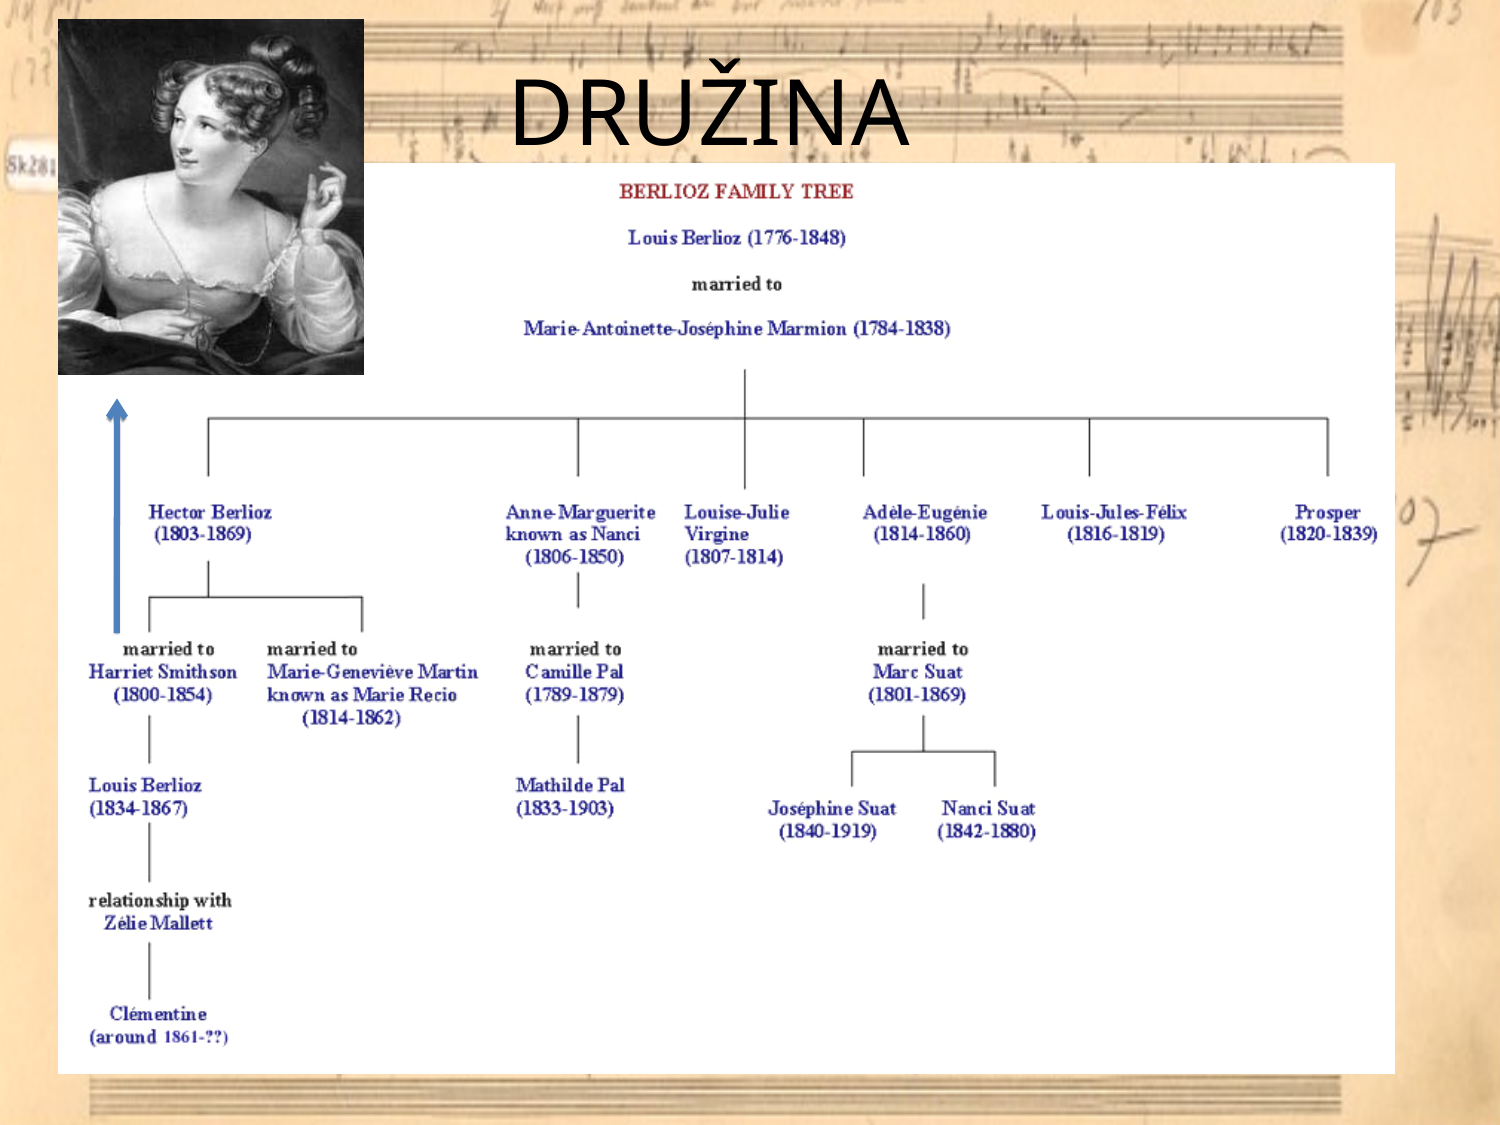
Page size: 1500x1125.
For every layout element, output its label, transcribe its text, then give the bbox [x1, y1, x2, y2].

picture [0, 0, 1500, 1125]
text_box DRUŽINA [364, 46, 1090, 163]
